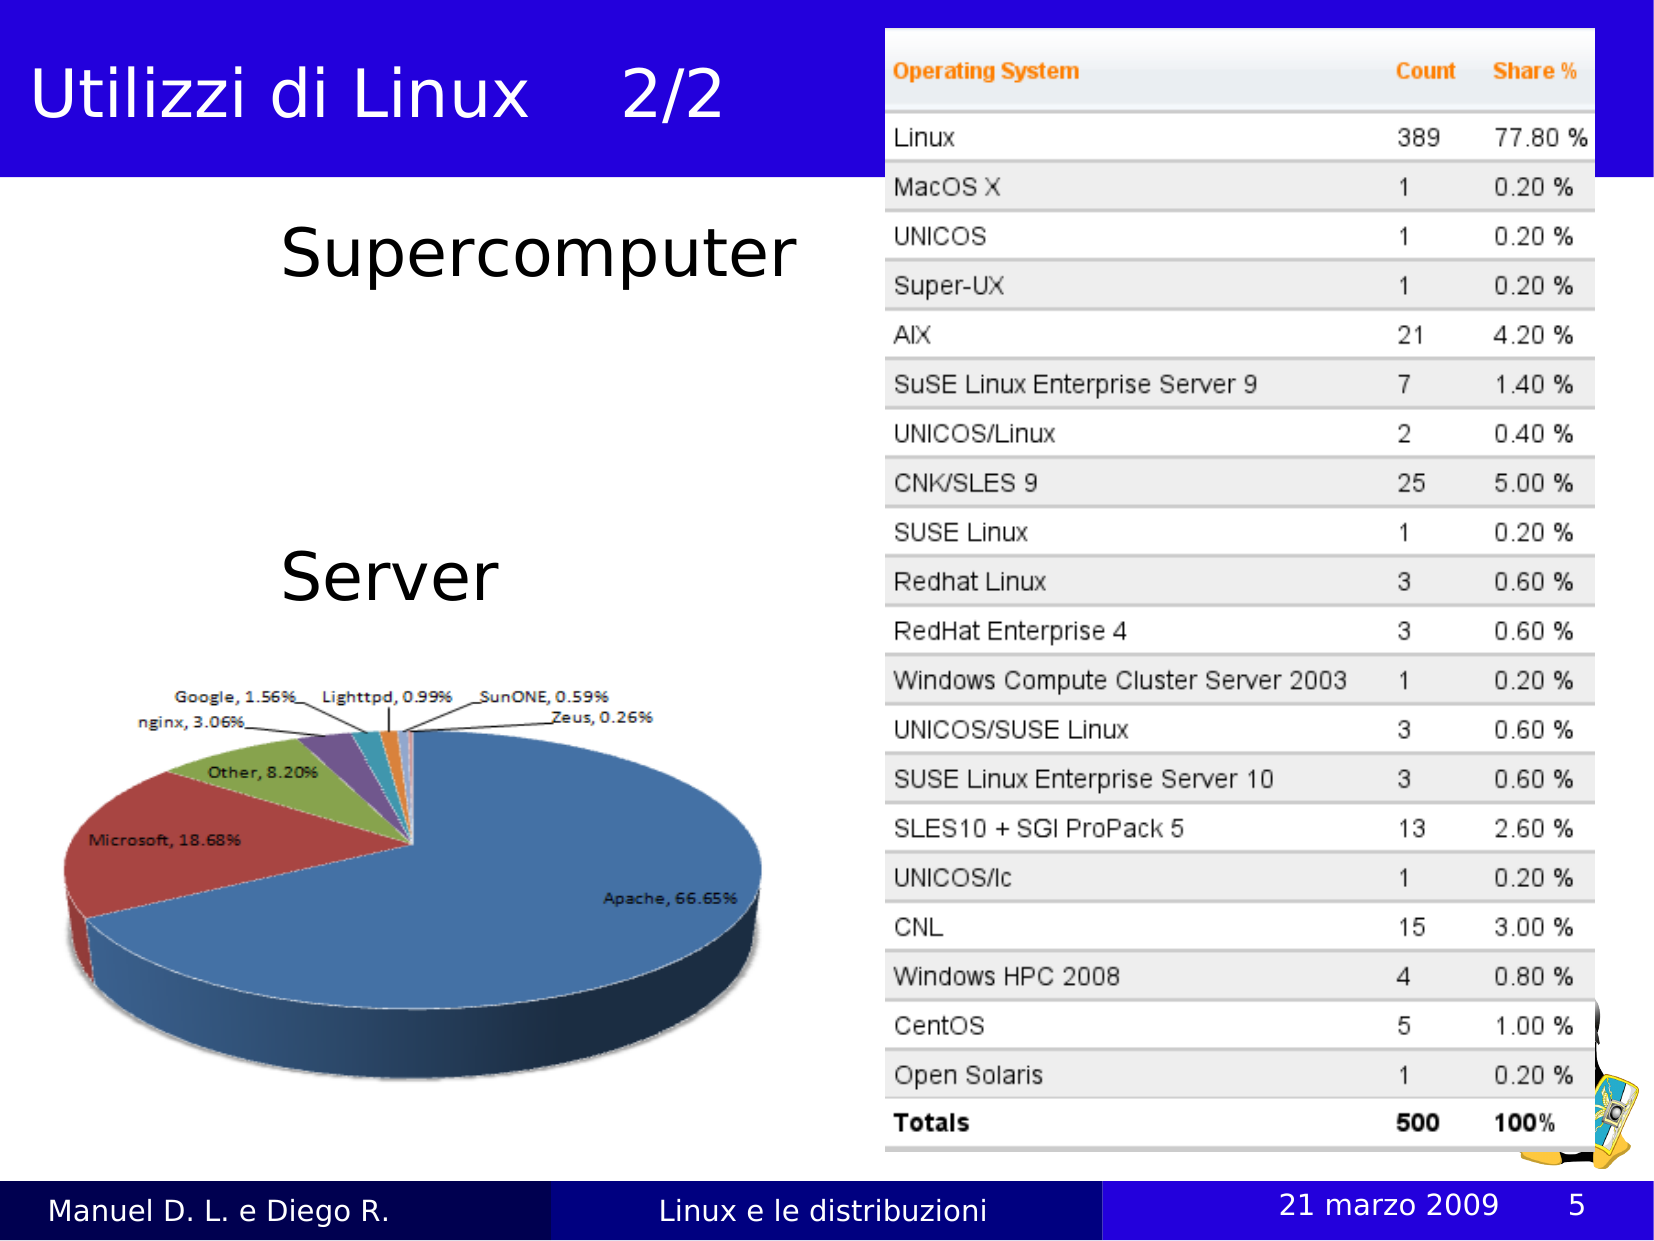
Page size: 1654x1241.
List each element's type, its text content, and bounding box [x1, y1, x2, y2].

text_box Supercomputer [265, 206, 885, 300]
title Utilizzi di Linux 2/2 [29, 0, 1518, 191]
picture [885, 28, 1639, 1169]
text_box Server [265, 531, 621, 625]
picture [59, 682, 773, 1093]
